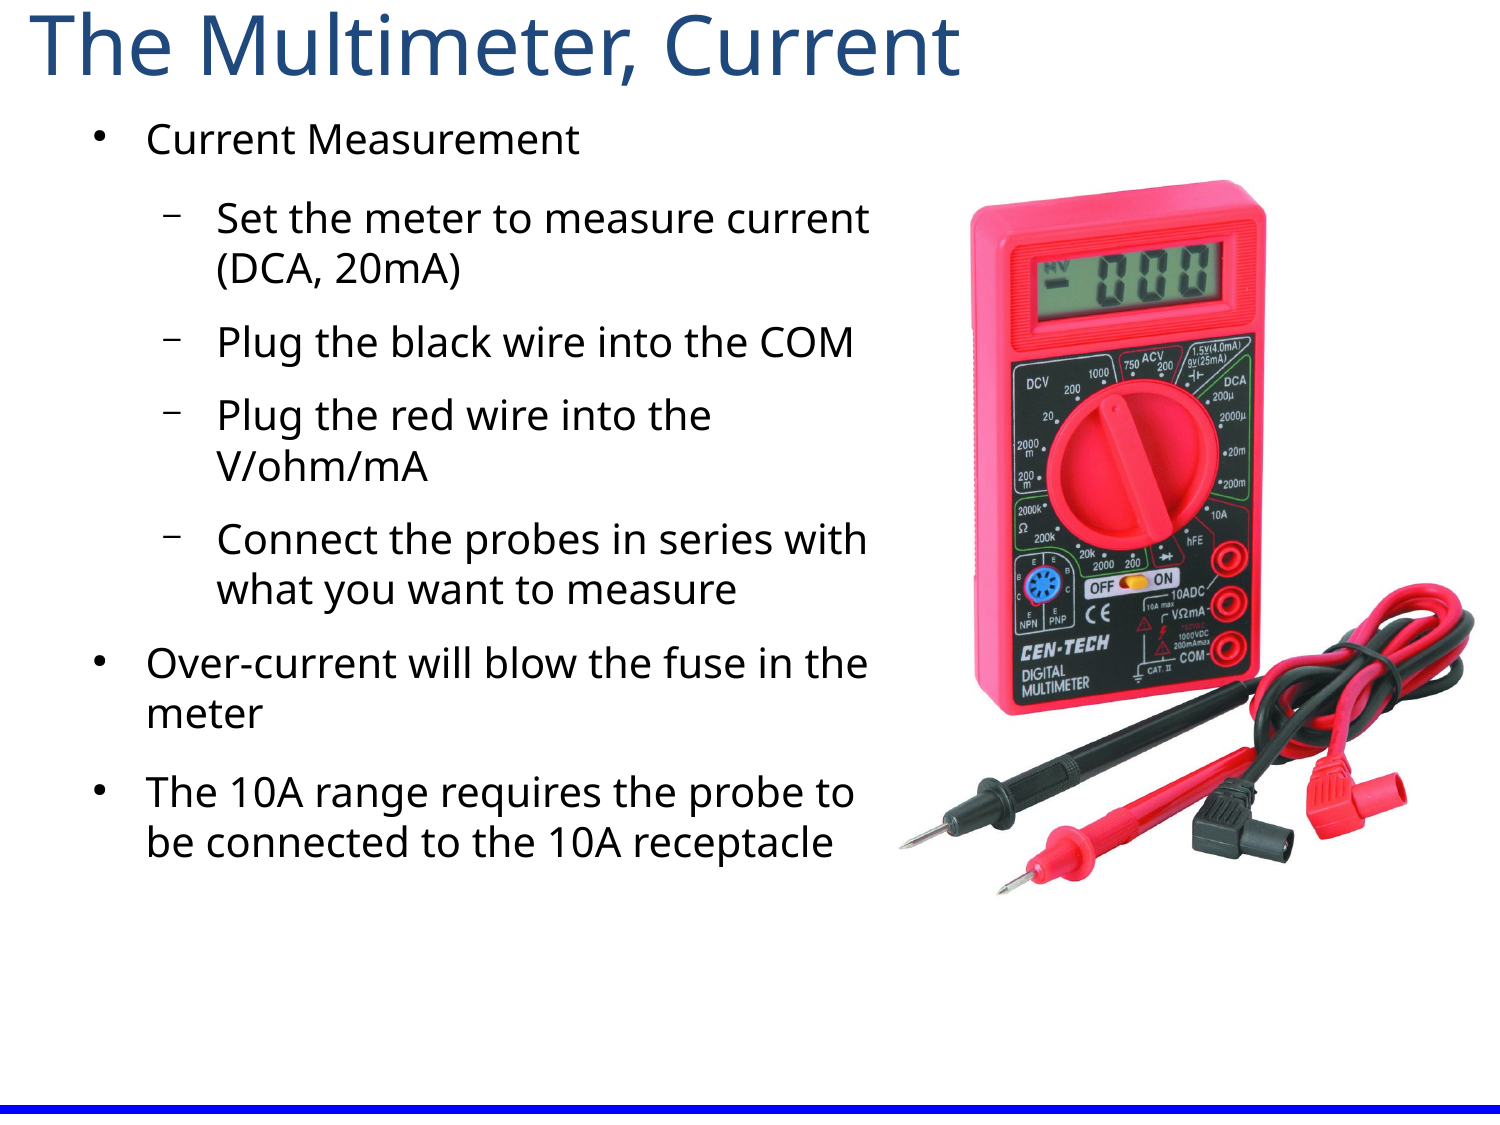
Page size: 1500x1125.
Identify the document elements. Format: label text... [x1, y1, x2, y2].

title The Multimeter, Current [15, 0, 1441, 180]
list Current Measurement Set the meter to measure current (DCA, 20mA) Plug the black wire into the COM Plug the red wire into the V/ohm/mA Connect the probes in series with what you want to measure Over-current will blow the fuse in the meter The 10A range requires the probe to be connected to the 10A receptacle [60, 104, 886, 1096]
picture [870, 164, 1500, 916]
